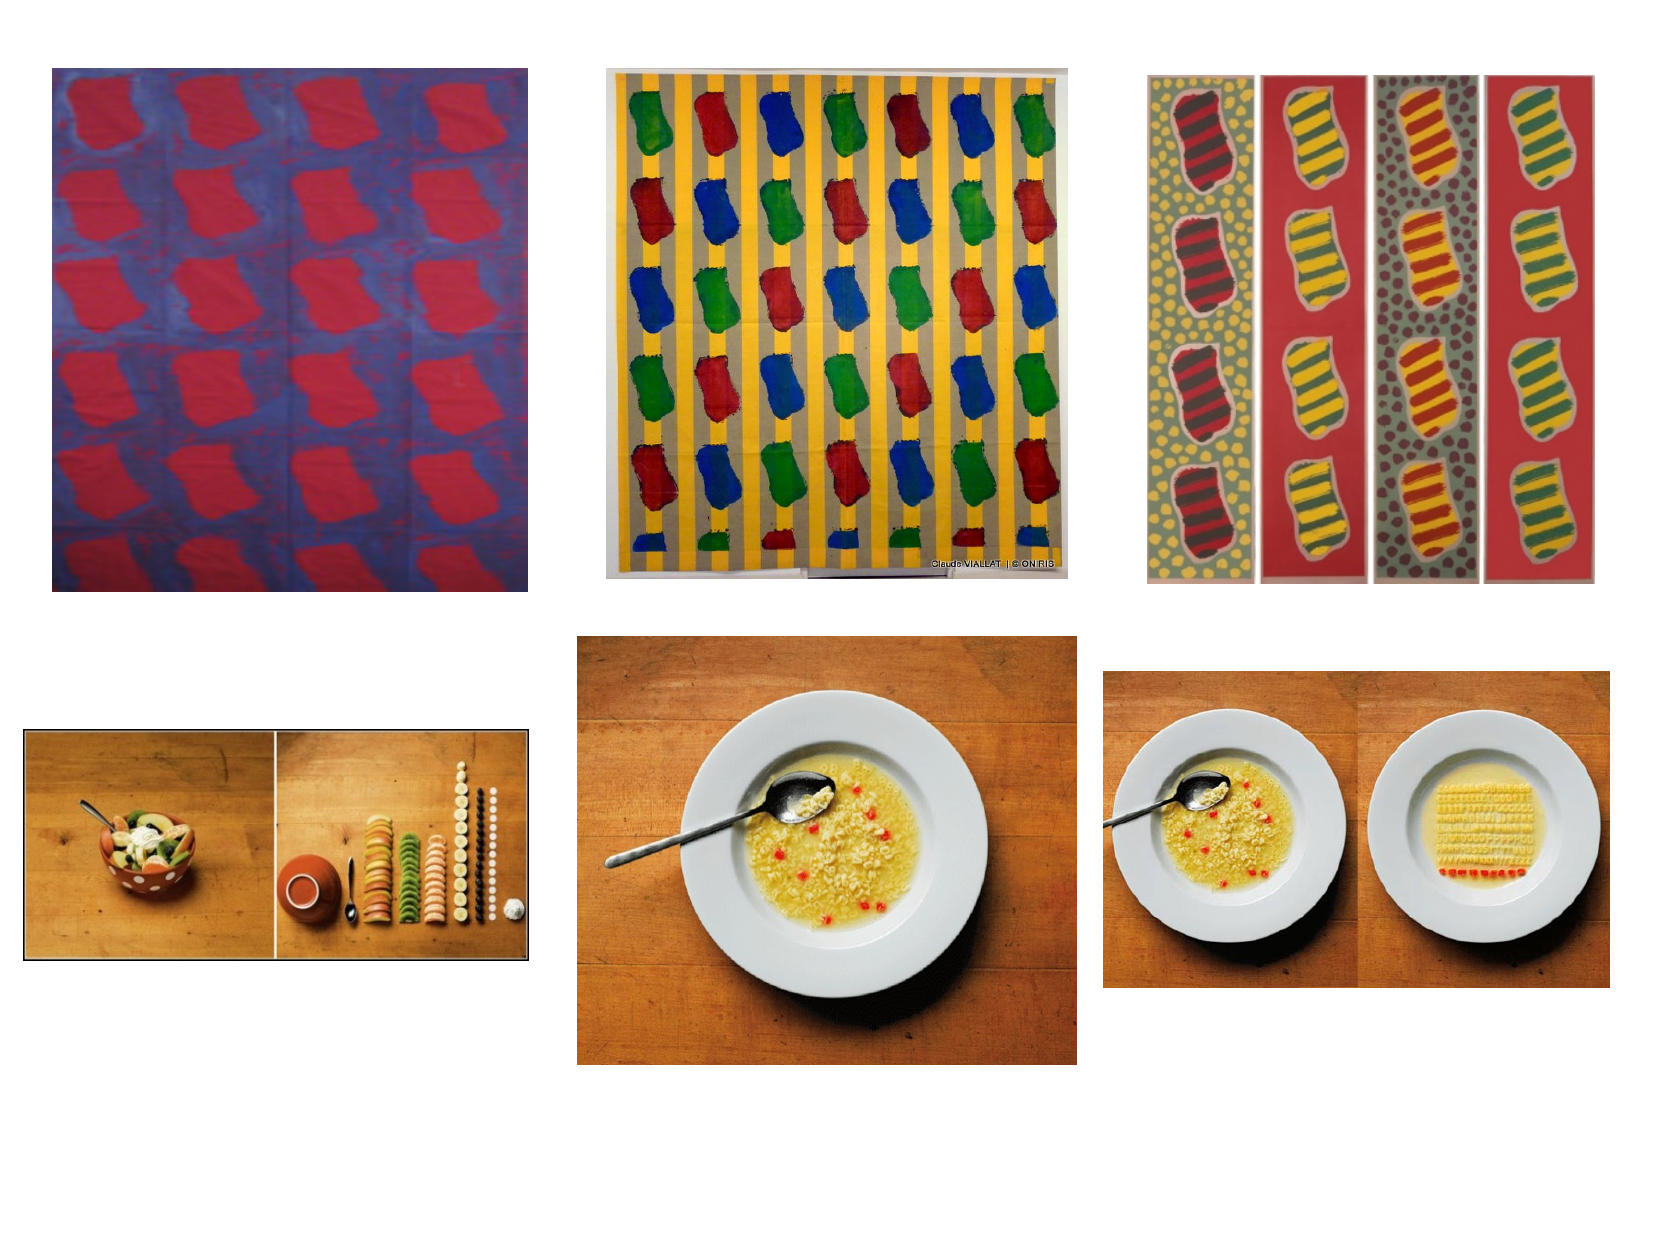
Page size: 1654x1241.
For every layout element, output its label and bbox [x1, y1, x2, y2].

picture [1147, 75, 1595, 584]
table_header [560, 58, 1095, 625]
table_cell [24, 625, 560, 1193]
picture [52, 68, 528, 592]
picture [1103, 671, 1610, 989]
table_header [24, 58, 560, 625]
picture [23, 729, 529, 961]
table_header [1095, 58, 1631, 625]
table_cell [560, 625, 1095, 1193]
picture [606, 68, 1068, 579]
table_cell [1095, 625, 1631, 1193]
picture [577, 636, 1077, 1065]
